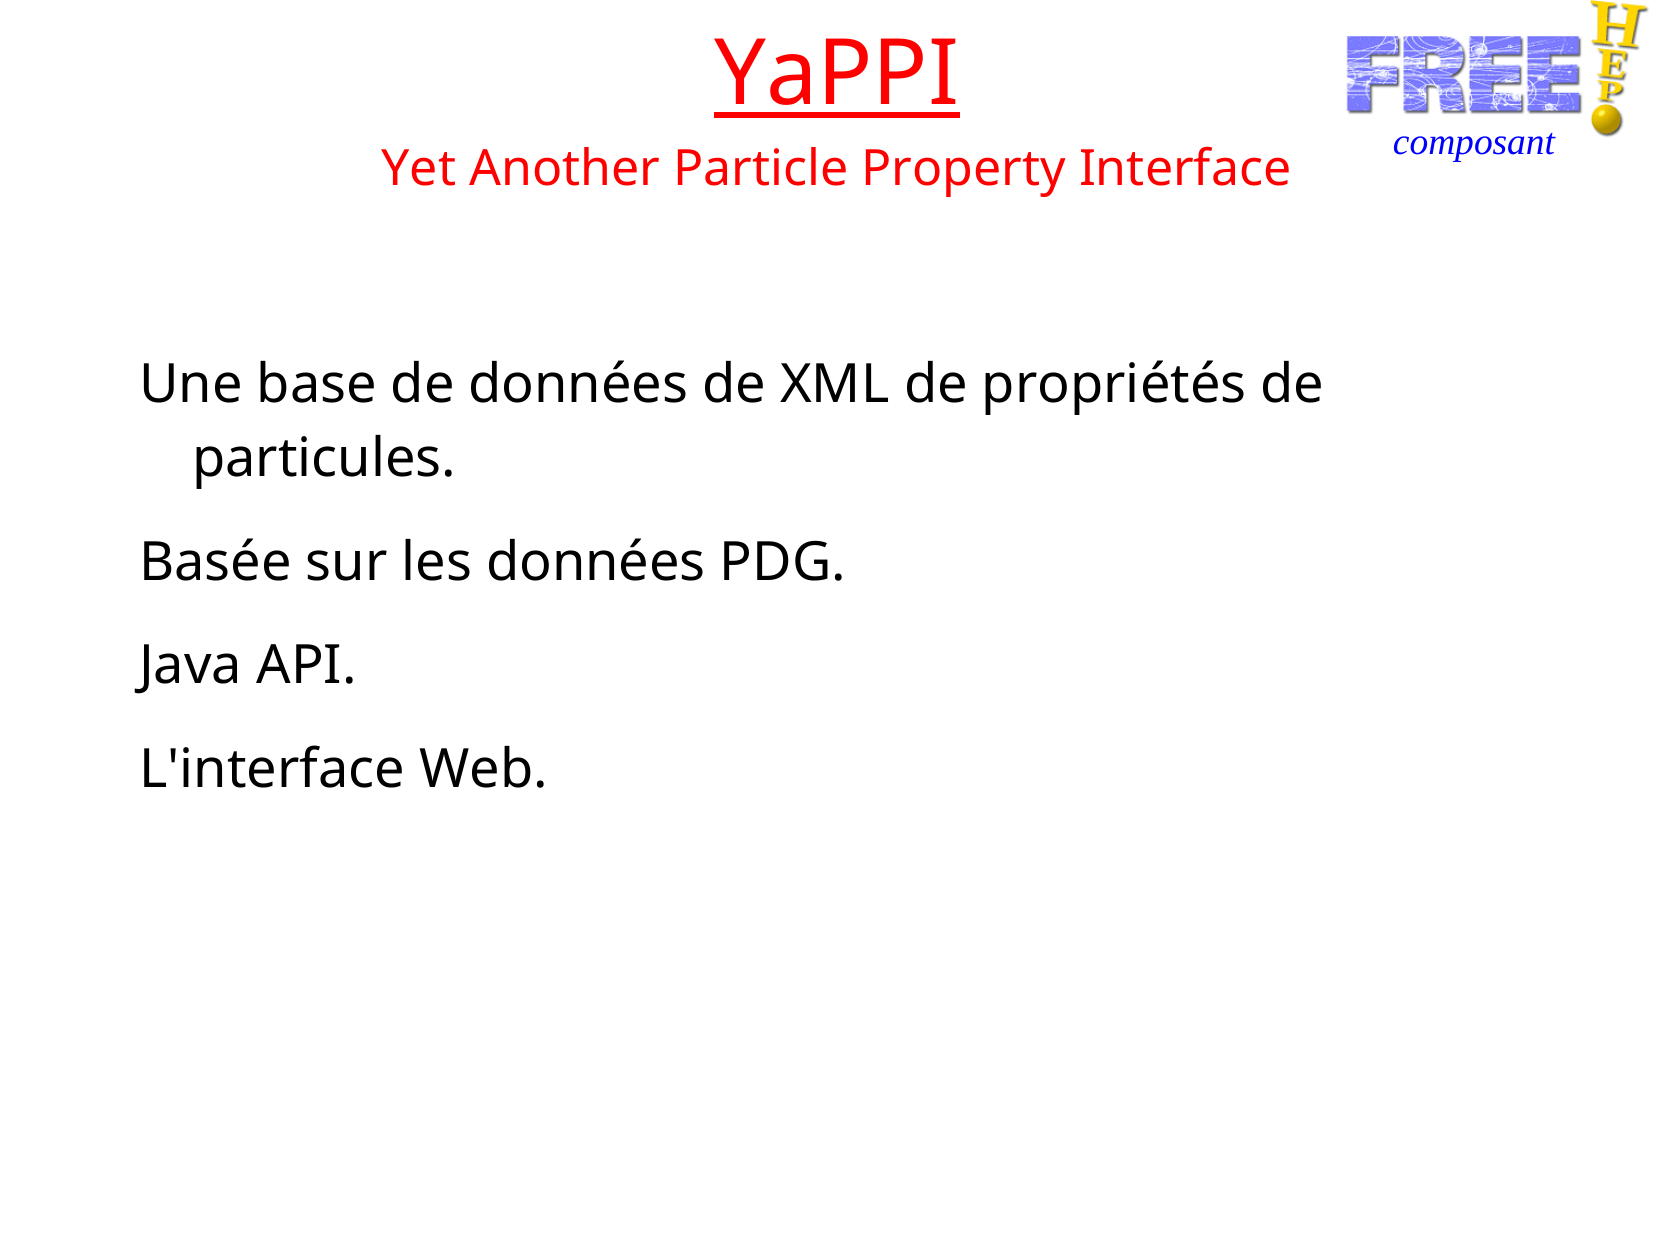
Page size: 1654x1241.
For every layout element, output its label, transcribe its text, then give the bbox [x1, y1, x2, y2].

text_box composant [1392, 121, 1552, 163]
title YaPPI Yet Another Particle Property Interface [130, 0, 1543, 208]
list Une base de données de XML de propriétés de particules. Basée sur les données PDG. Java API. L'interface Web. [121, 344, 1534, 1127]
picture [1336, 0, 1654, 139]
